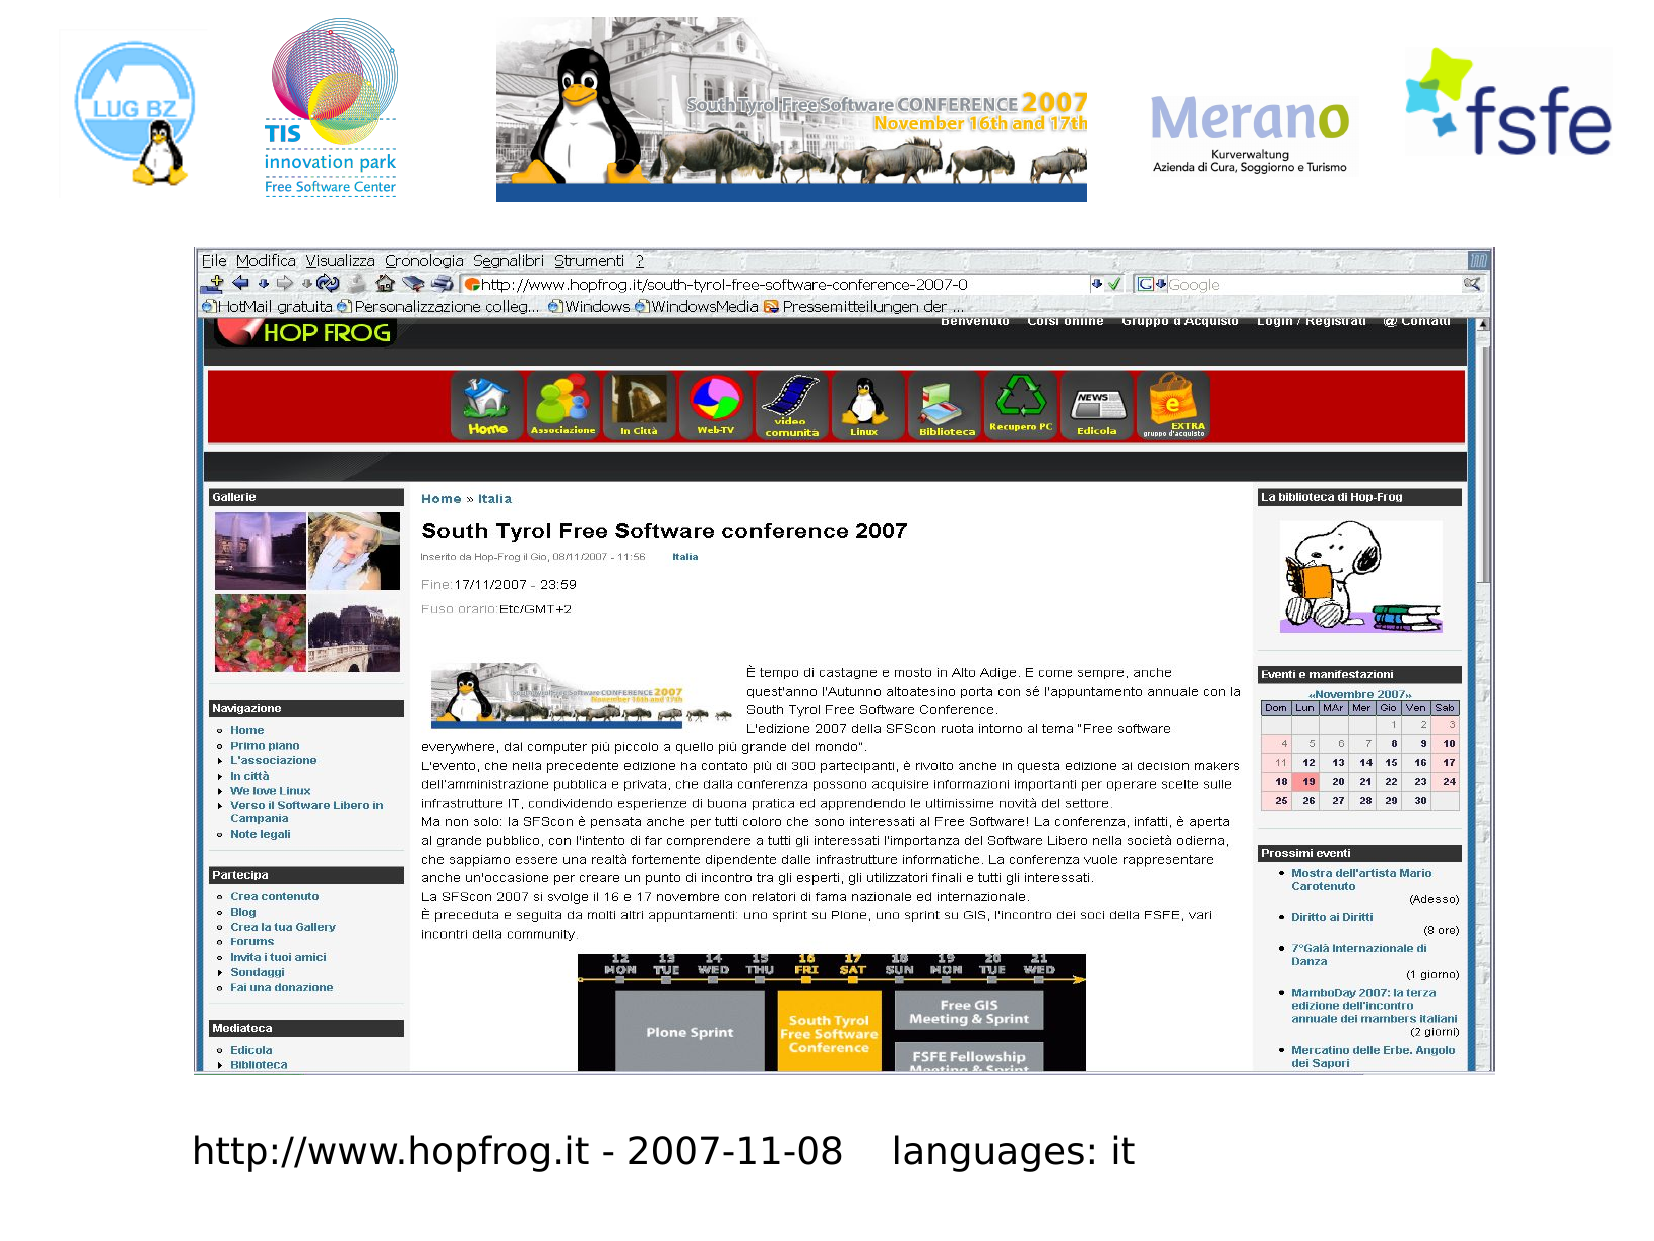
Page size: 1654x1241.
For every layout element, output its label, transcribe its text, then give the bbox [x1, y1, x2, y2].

picture [1151, 96, 1359, 177]
picture [59, 29, 220, 198]
picture [265, 18, 398, 197]
picture [1405, 47, 1613, 156]
picture [496, 17, 1087, 202]
text_box http://www.hopfrog.it - 2007-11-08 languages: it [177, 1122, 1447, 1181]
picture [194, 247, 1495, 1075]
